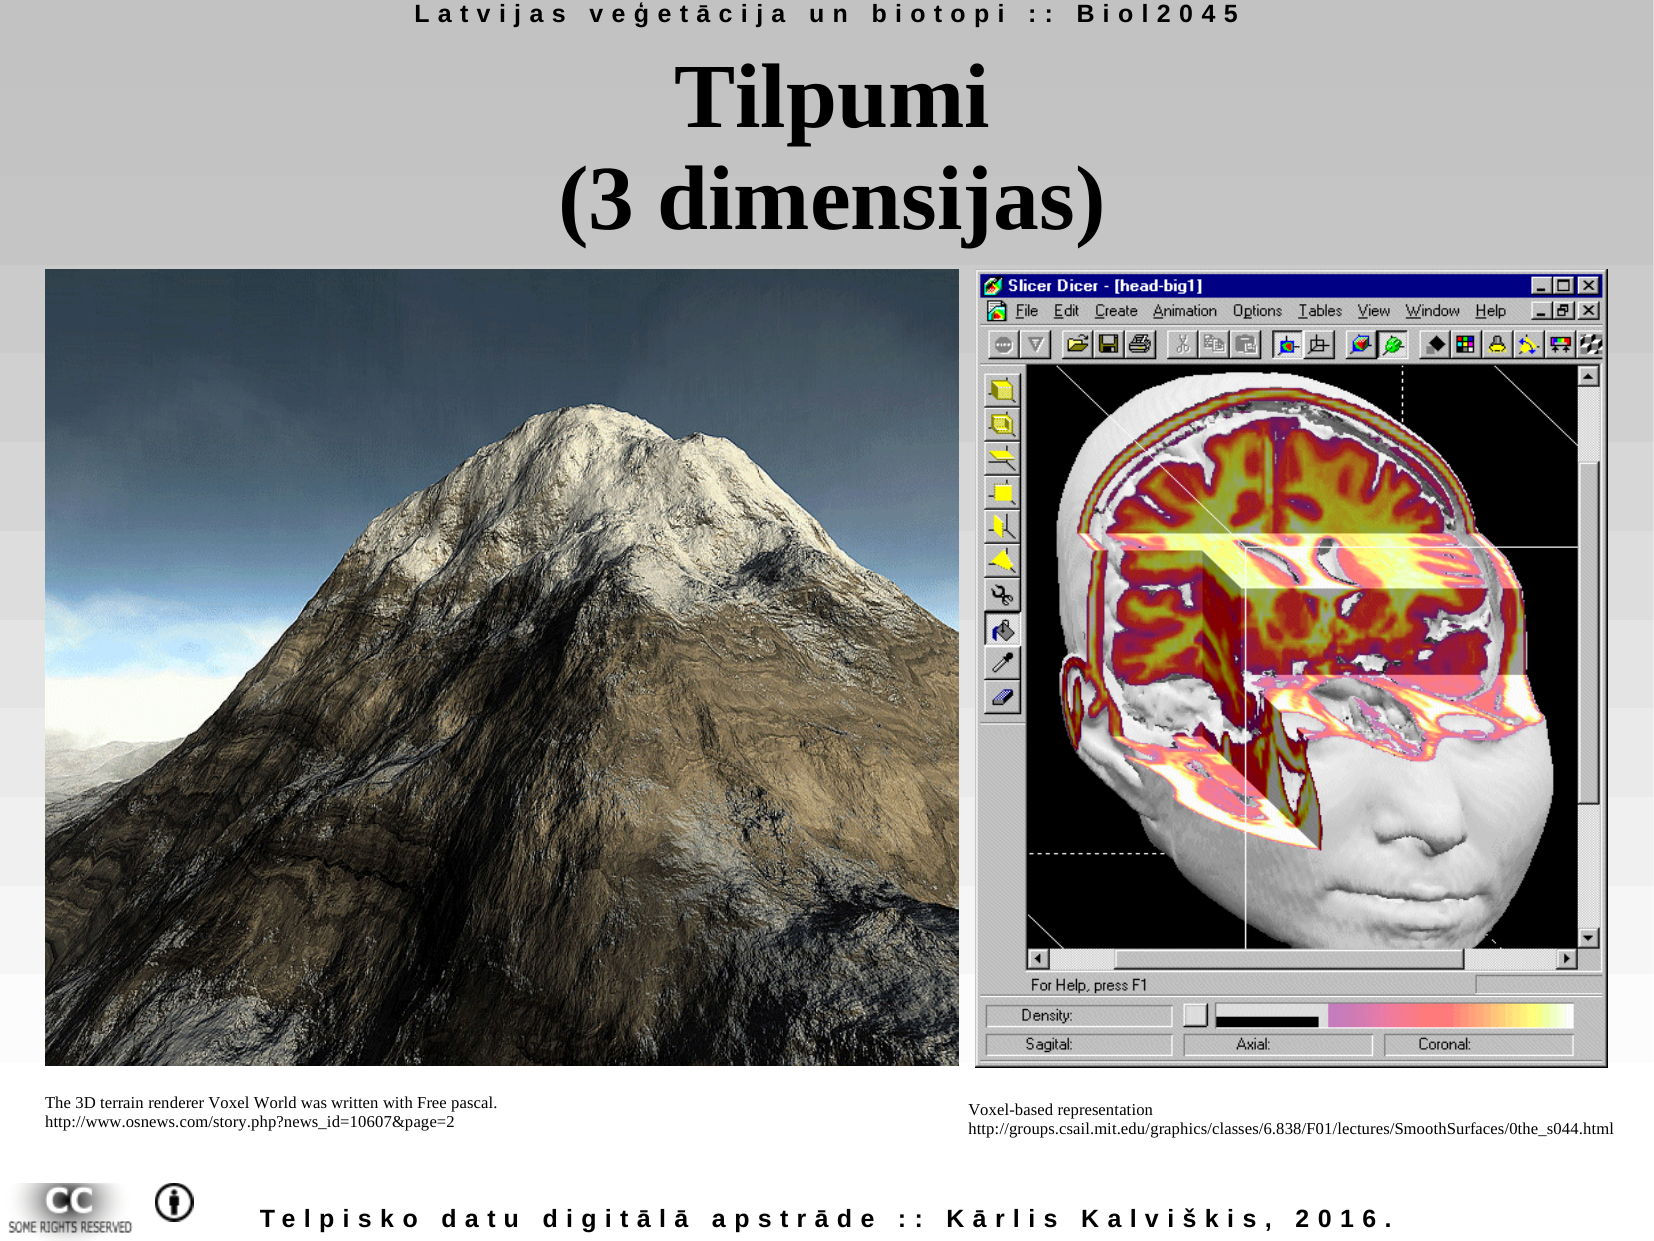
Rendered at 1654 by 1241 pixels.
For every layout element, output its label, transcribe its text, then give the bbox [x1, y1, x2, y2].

text_box The 3D terrain renderer Voxel World was written with Free pascal. http://www.osnews.com/story.php?news_id=10607&page=2 [45, 1093, 494, 1131]
picture [0, 0, 1654, 1241]
title Tilpumi (3 dimensijas) [126, 46, 1539, 254]
text_box Voxel-based representation http://groups.csail.mit.edu/graphics/classes/6.838/F01/lectures/SmoothSurfaces/0the_s044.html [968, 1100, 1612, 1138]
